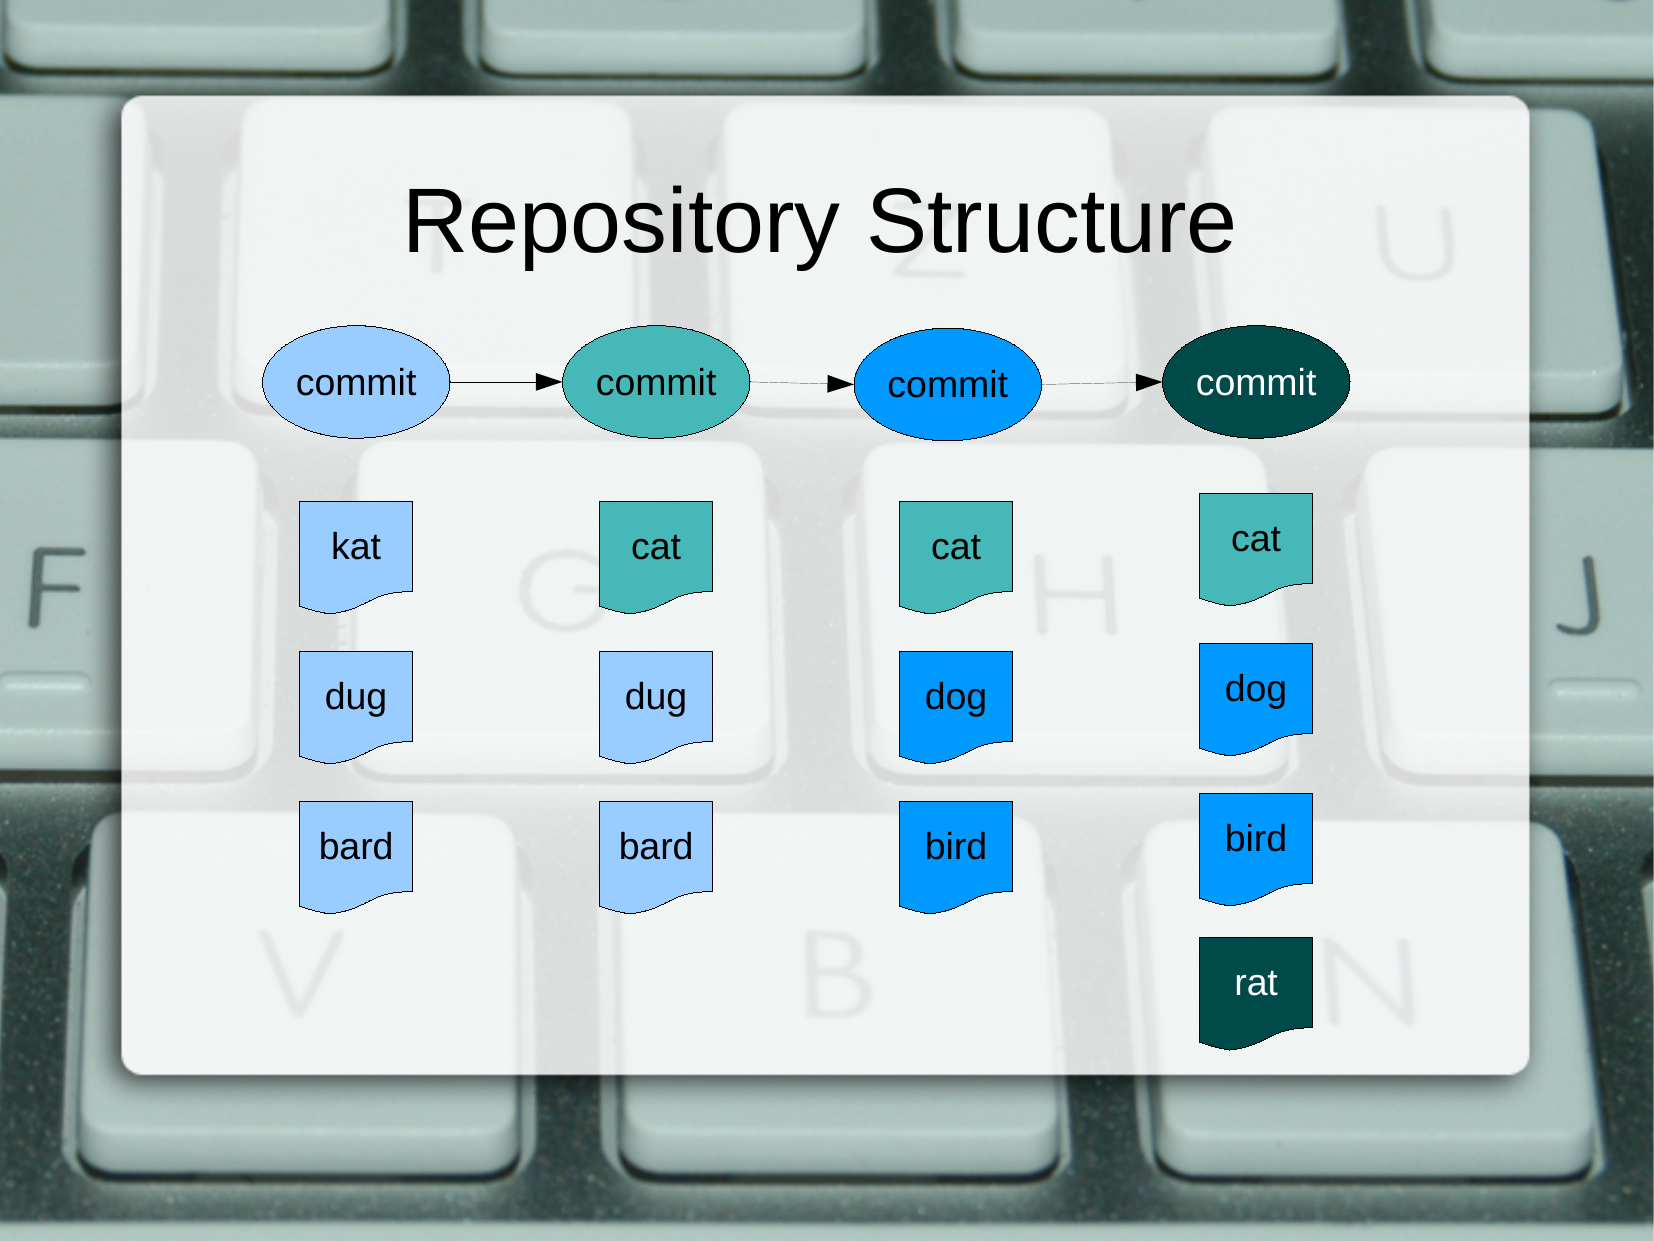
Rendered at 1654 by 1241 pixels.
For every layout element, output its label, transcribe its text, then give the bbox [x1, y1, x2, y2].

text_box bird [899, 801, 1013, 914]
text_box commit [562, 325, 750, 439]
text_box dug [299, 651, 413, 764]
text_box cat [899, 501, 1013, 614]
text_box commit [854, 328, 1042, 441]
text_box bard [299, 801, 413, 914]
title Repository Structure [135, 117, 1506, 325]
text_box bird [1199, 793, 1313, 906]
text_box rat [1199, 937, 1313, 1051]
text_box commit [262, 325, 451, 439]
text_box dog [1199, 643, 1313, 756]
text_box commit [1162, 325, 1351, 439]
text_box cat [1199, 493, 1313, 606]
text_box dog [899, 651, 1013, 764]
text_box cat [599, 501, 713, 614]
picture [0, 0, 1654, 1241]
text_box bard [599, 801, 713, 914]
text_box kat [299, 501, 413, 614]
text_box dug [599, 651, 713, 764]
